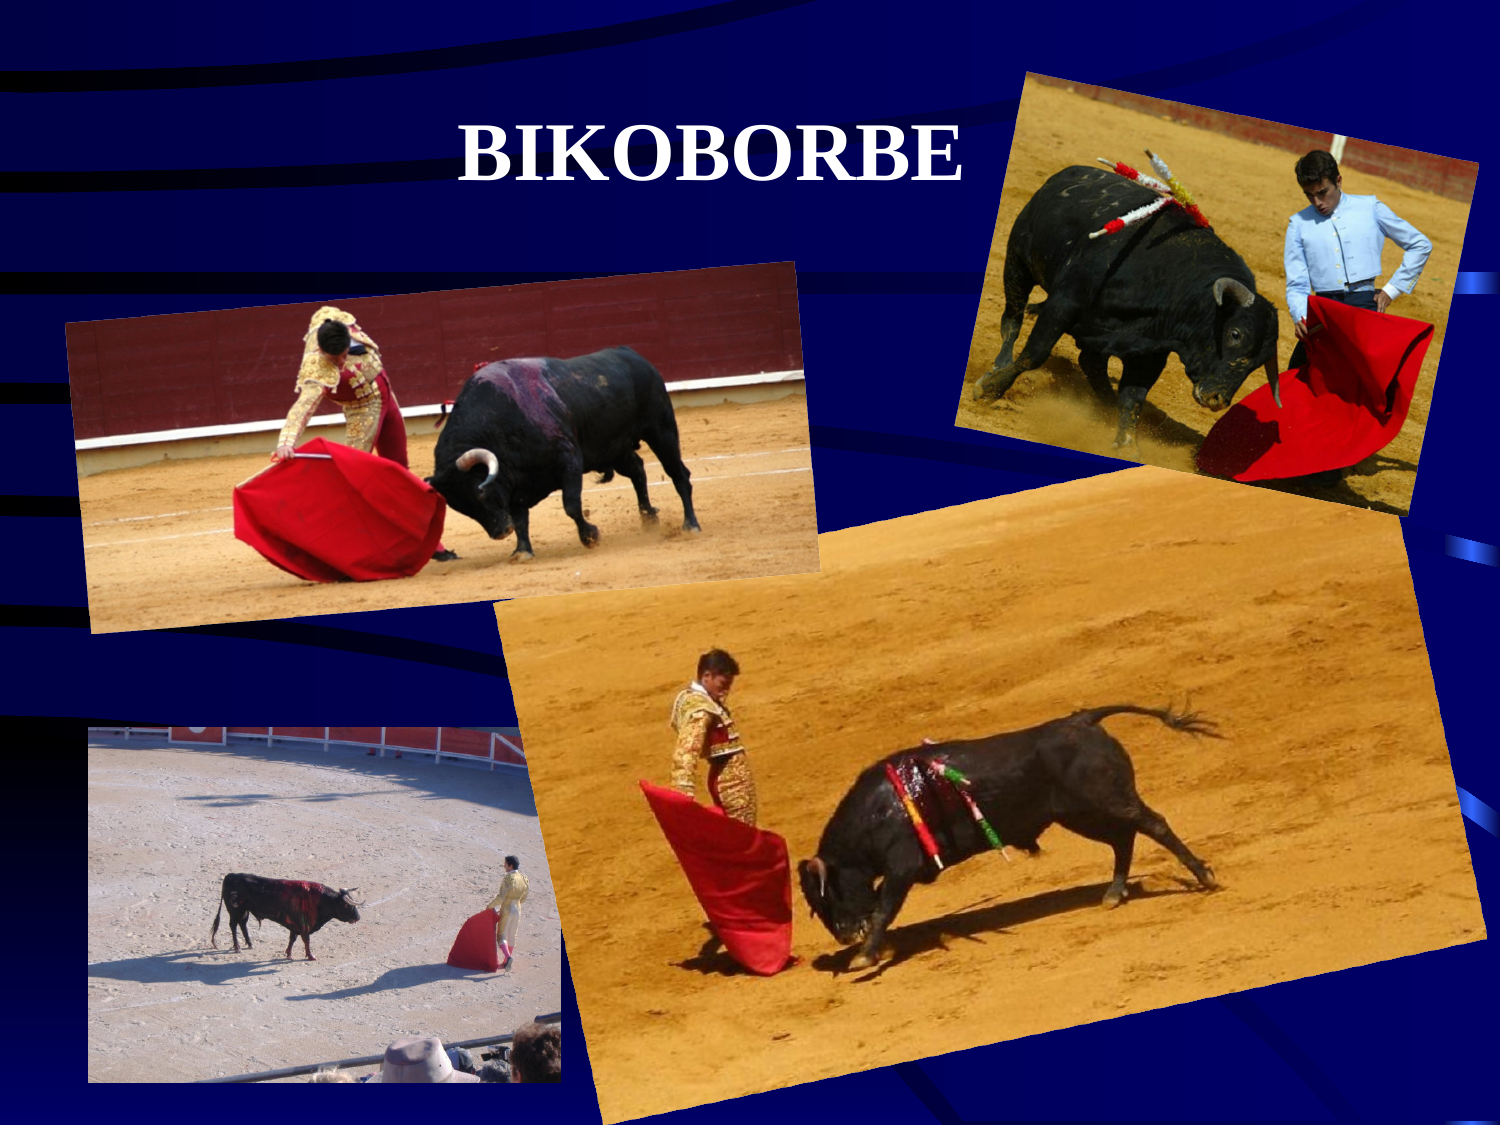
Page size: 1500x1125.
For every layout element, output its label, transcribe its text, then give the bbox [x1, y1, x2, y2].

text_box BIKOBORBE [931, 130, 953, 176]
picture [64, 71, 1487, 1125]
text_box BIKOBORBE [442, 90, 953, 186]
